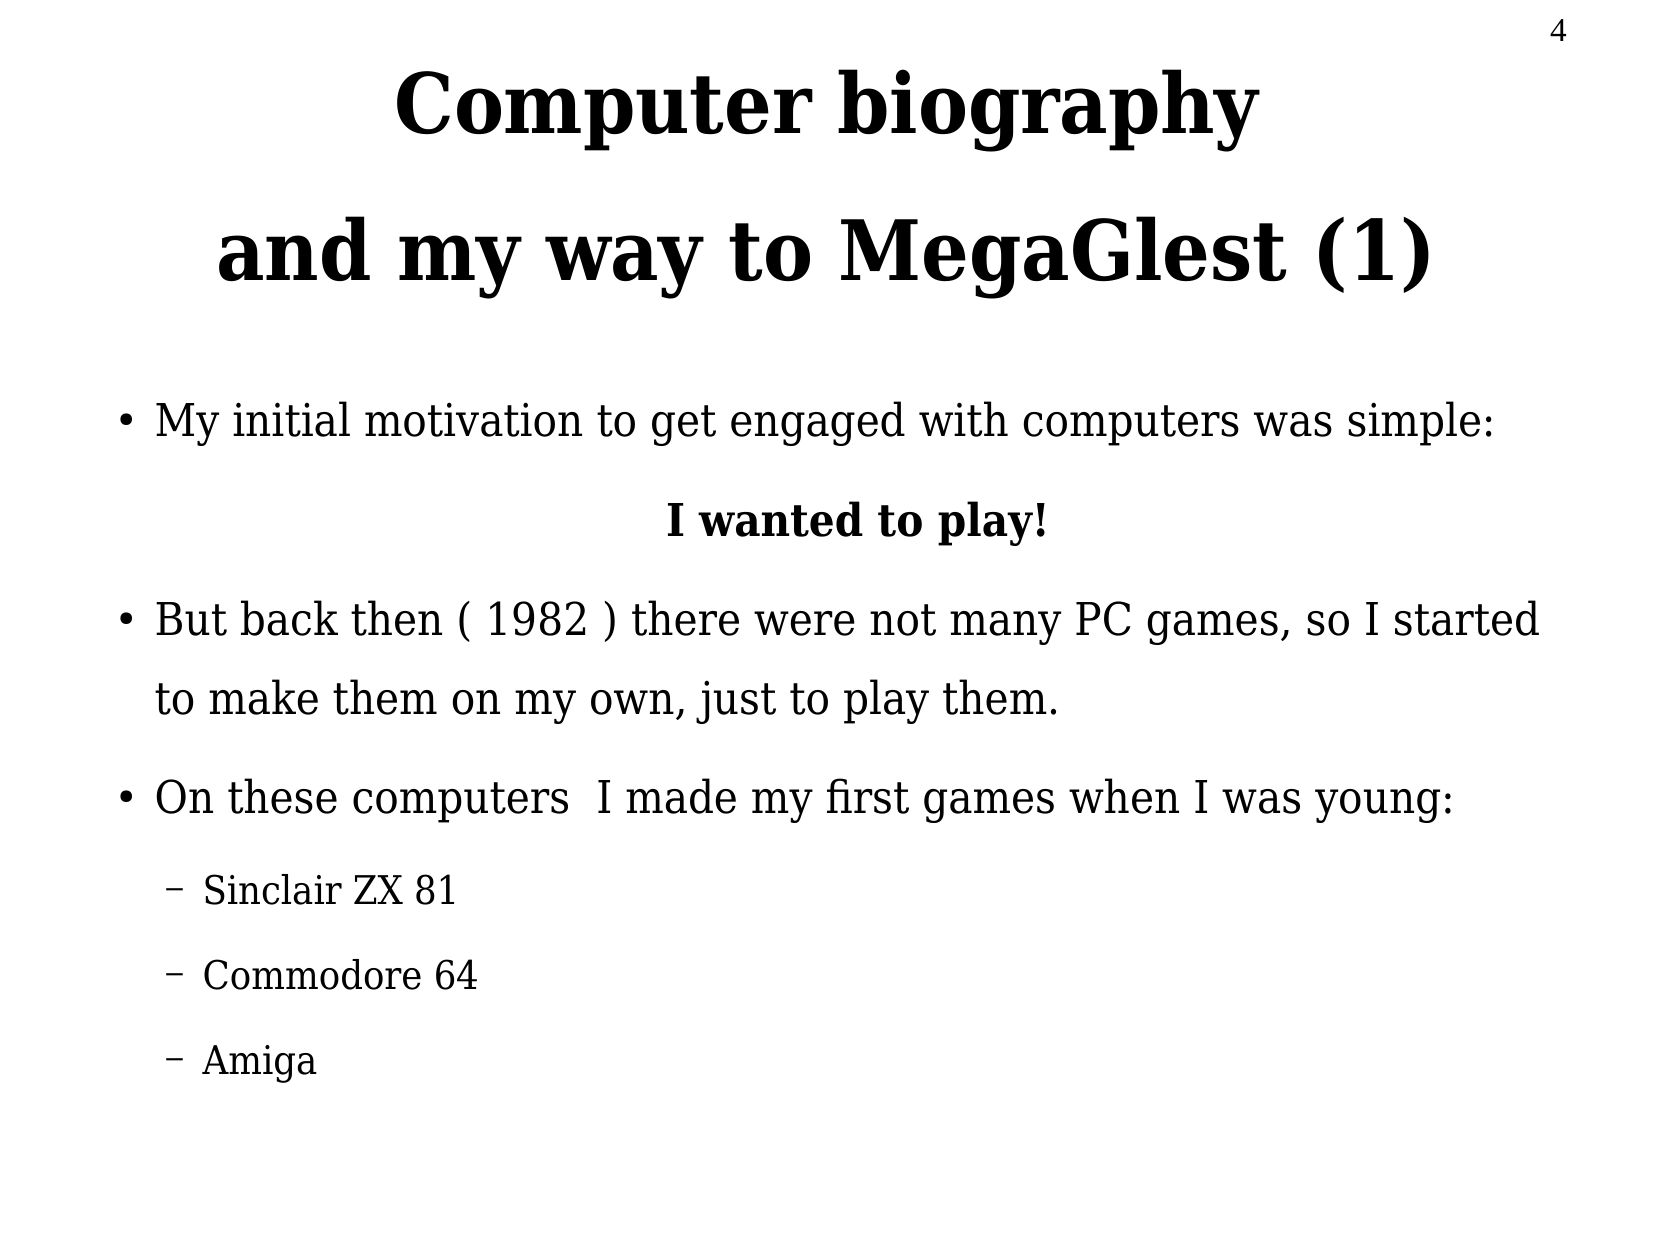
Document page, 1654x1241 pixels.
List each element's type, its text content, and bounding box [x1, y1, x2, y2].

title Computer biography and my way to MegaGlest (1) [82, 30, 1571, 276]
list My initial motivation to get engaged with computers was simple: I wanted to play! But back then ( 1982 ) there were not many PC games, so I started to make them on my own, just to play them. On these computers I made my first games when I was young: Sinclair ZX 81 Commodore 64 Amiga [106, 367, 1562, 1087]
